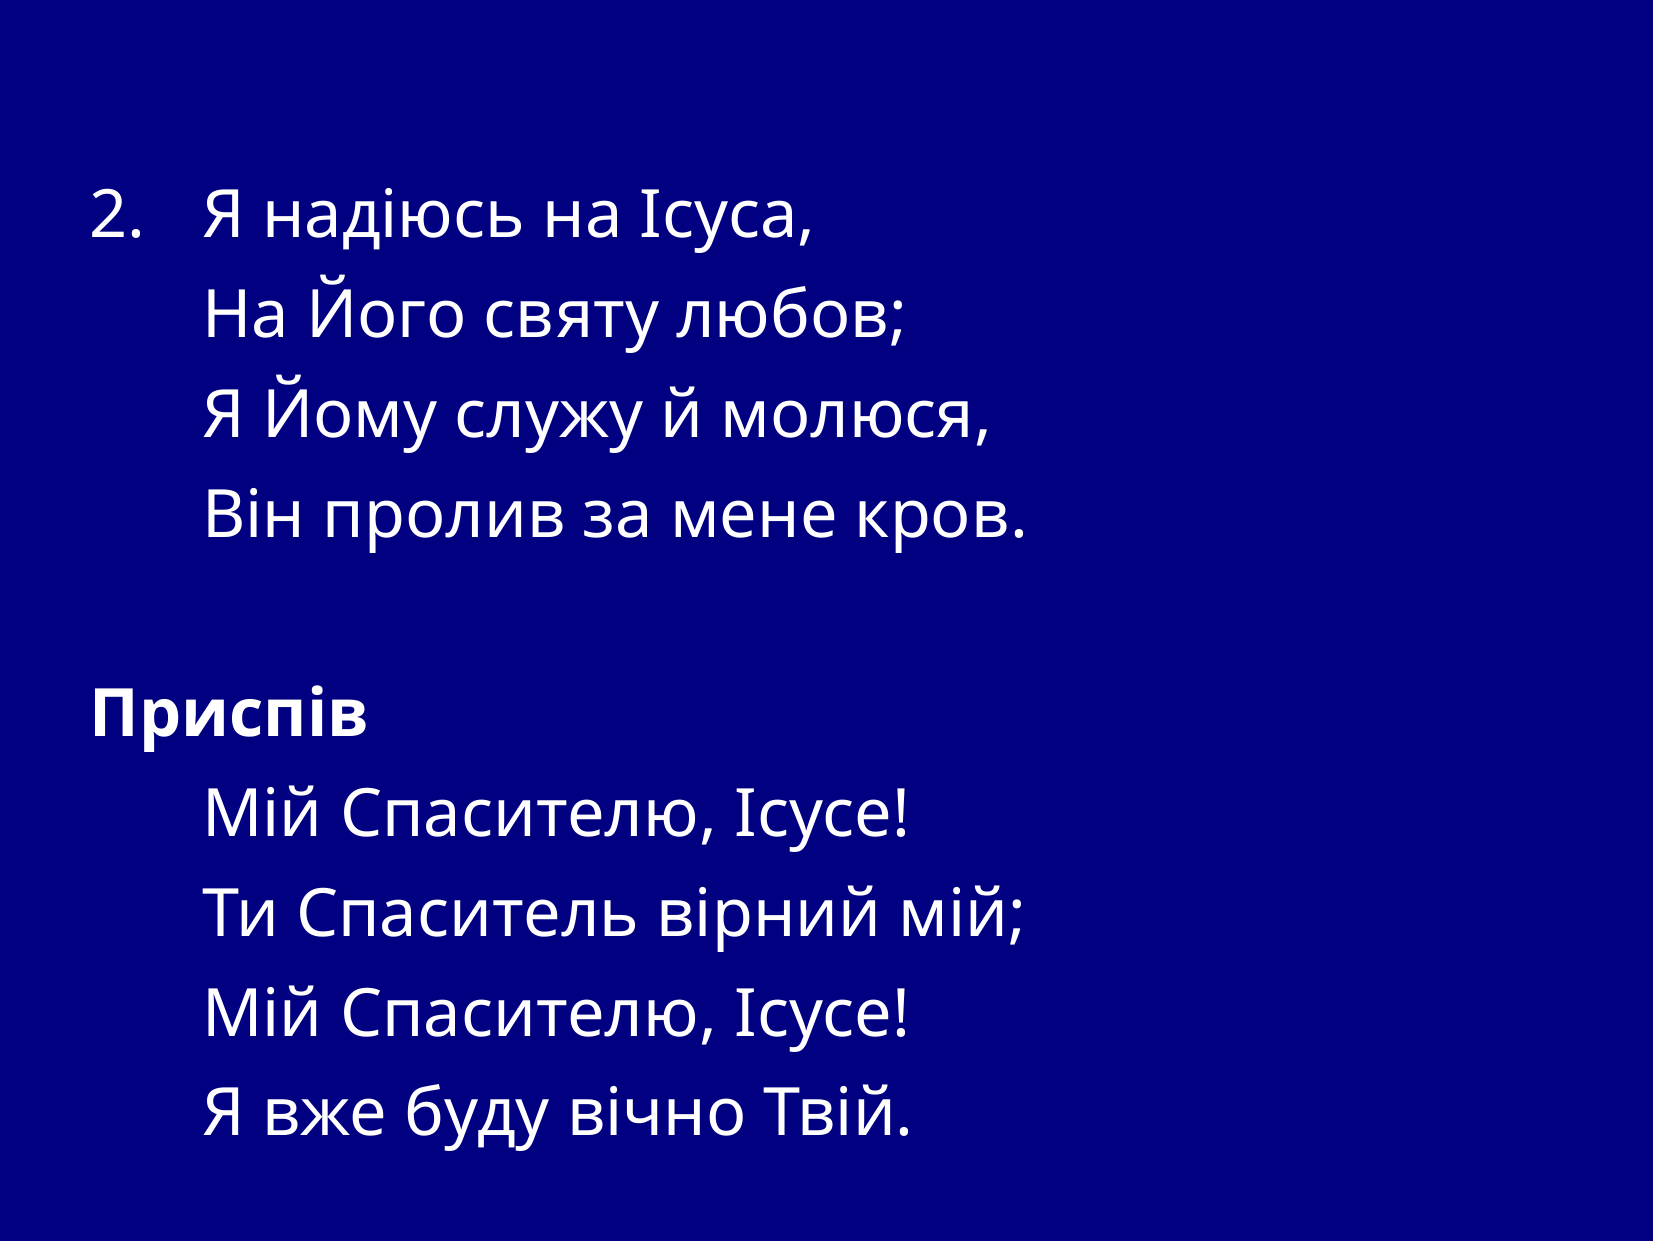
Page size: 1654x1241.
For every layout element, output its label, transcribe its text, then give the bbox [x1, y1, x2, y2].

text_box 2. Я надіюсь на Ісуса, На Його святу любов; Я Йому служу й молюся, Він пролив за мене кров. Приспів Мій Спасителю, Ісусе! Ти Спаситель вірний мій; Мій Спасителю, Ісусе! Я вже буду вічно Твій. [75, 150, 1576, 1163]
